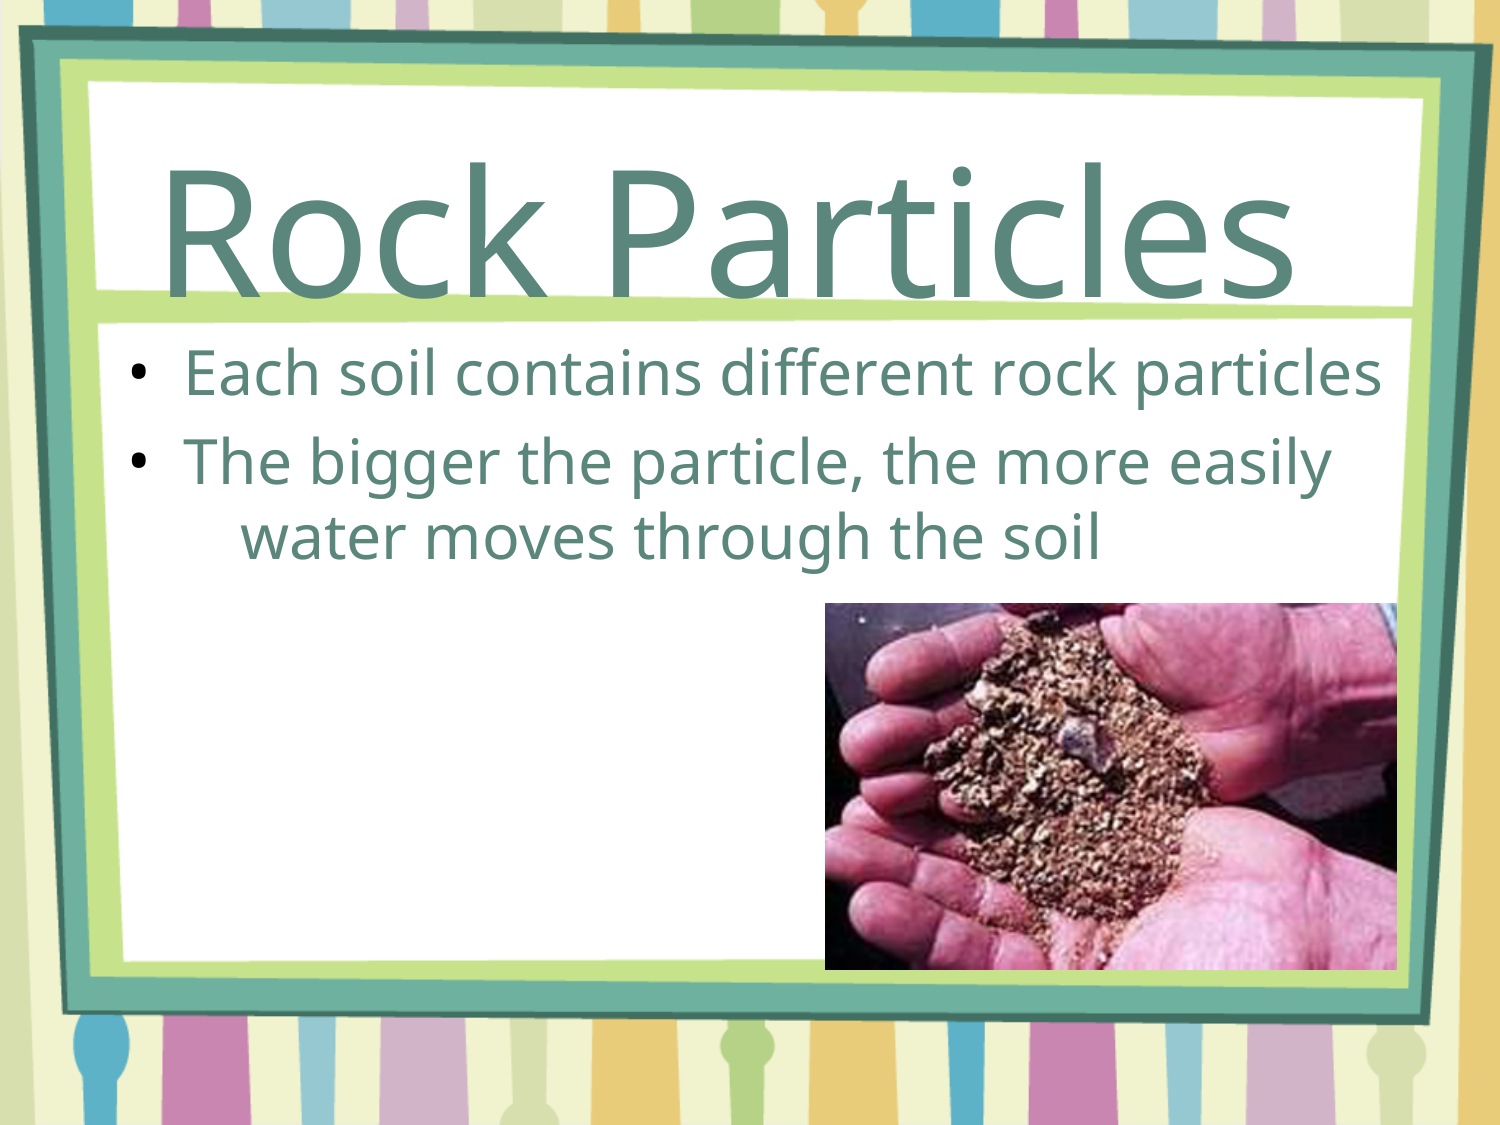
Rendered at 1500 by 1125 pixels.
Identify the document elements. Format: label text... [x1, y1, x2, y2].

title Rock Particles [75, 112, 1426, 300]
list Each soil contains different rock particles The bigger the particle, the more easily water moves through the soil [112, 324, 1401, 1005]
picture [825, 603, 1397, 970]
